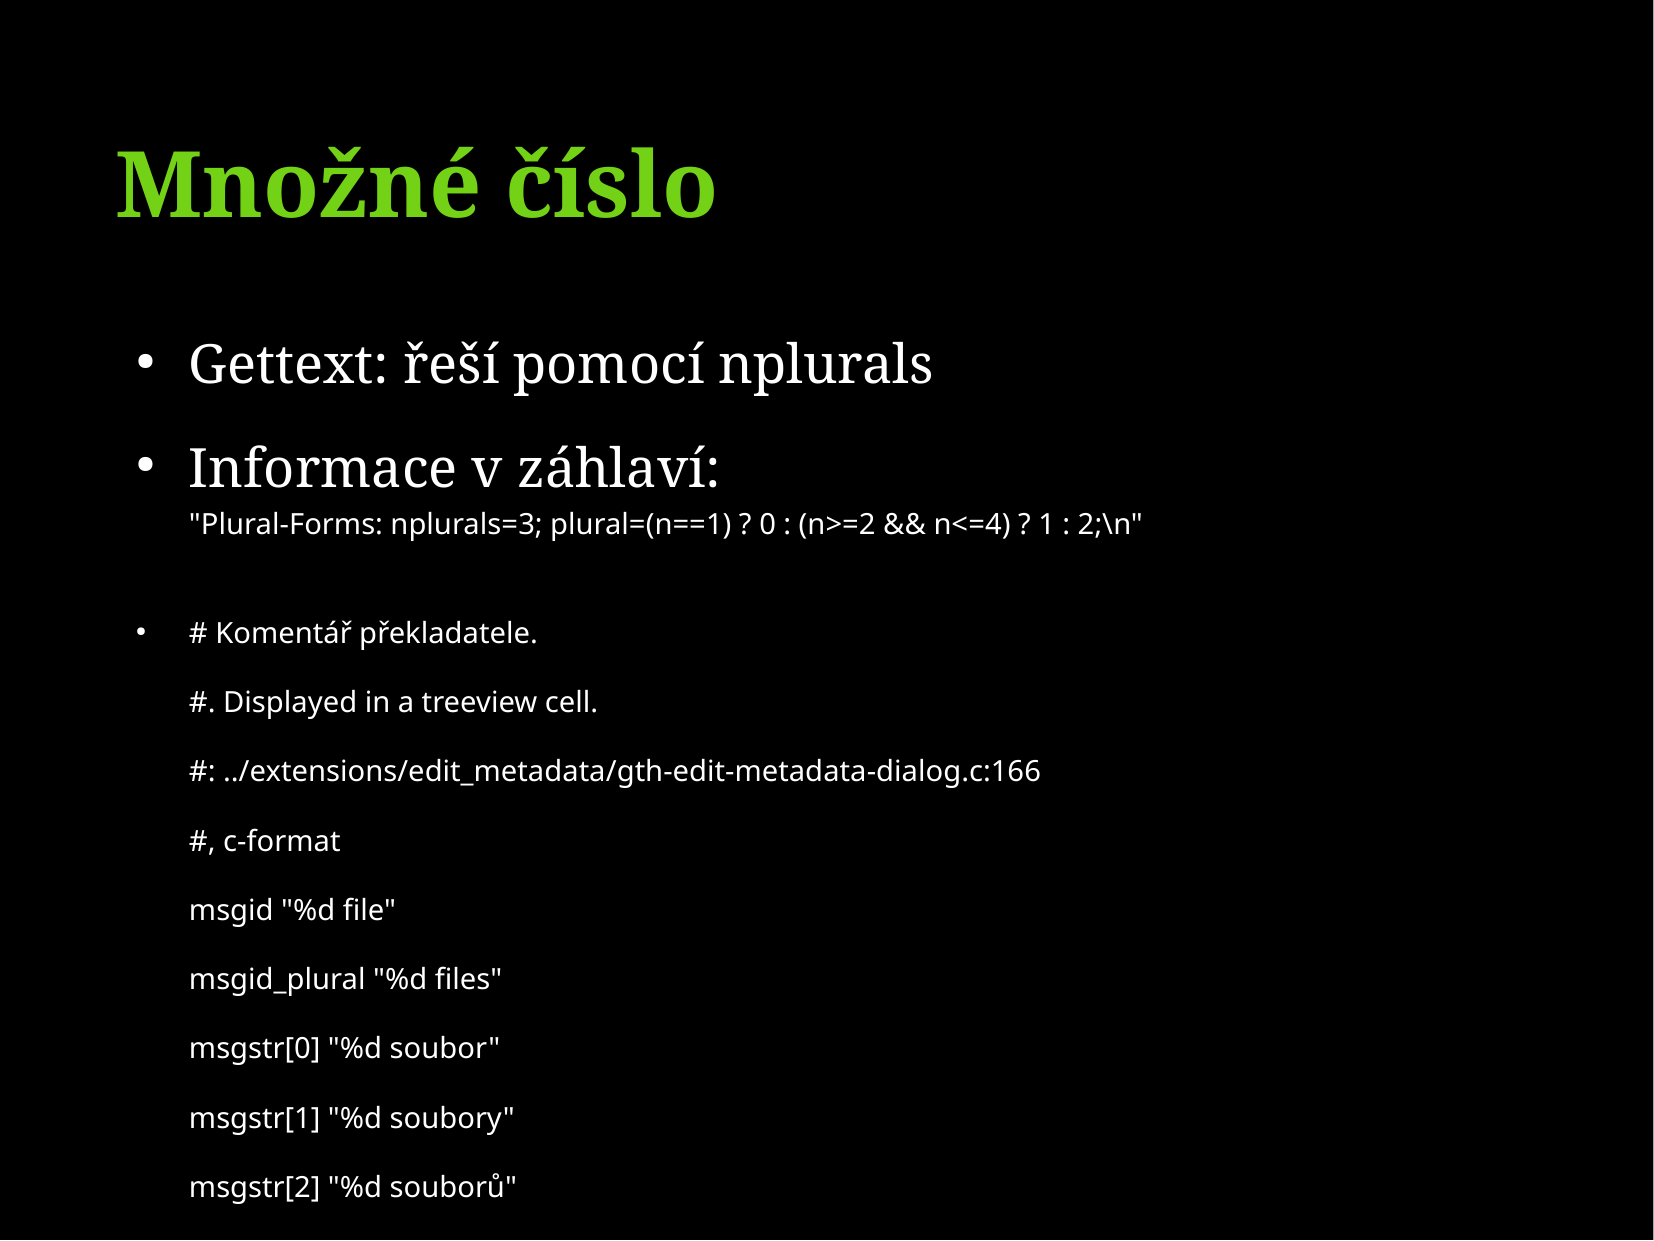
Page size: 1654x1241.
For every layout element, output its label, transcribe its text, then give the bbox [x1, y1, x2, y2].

list Gettext: řeší pomocí nplurals Informace v záhlaví: "Plural-Forms: nplurals=3; plural=(n==1) ? 0 : (n>=2 && n<=4) ? 1 : 2;\n" # Komentář překladatele. #. Displayed in a treeview cell. #: ../extensions/edit_metadata/gth-edit-metadata-dialog.c:166 #, c-format msgid "%d file" msgid_plural "%d files" msgstr[0] "%d soubor" msgstr[1] "%d soubory" msgstr[2] "%d souborů" [118, 325, 1536, 1145]
title Množné číslo [115, 78, 1539, 287]
